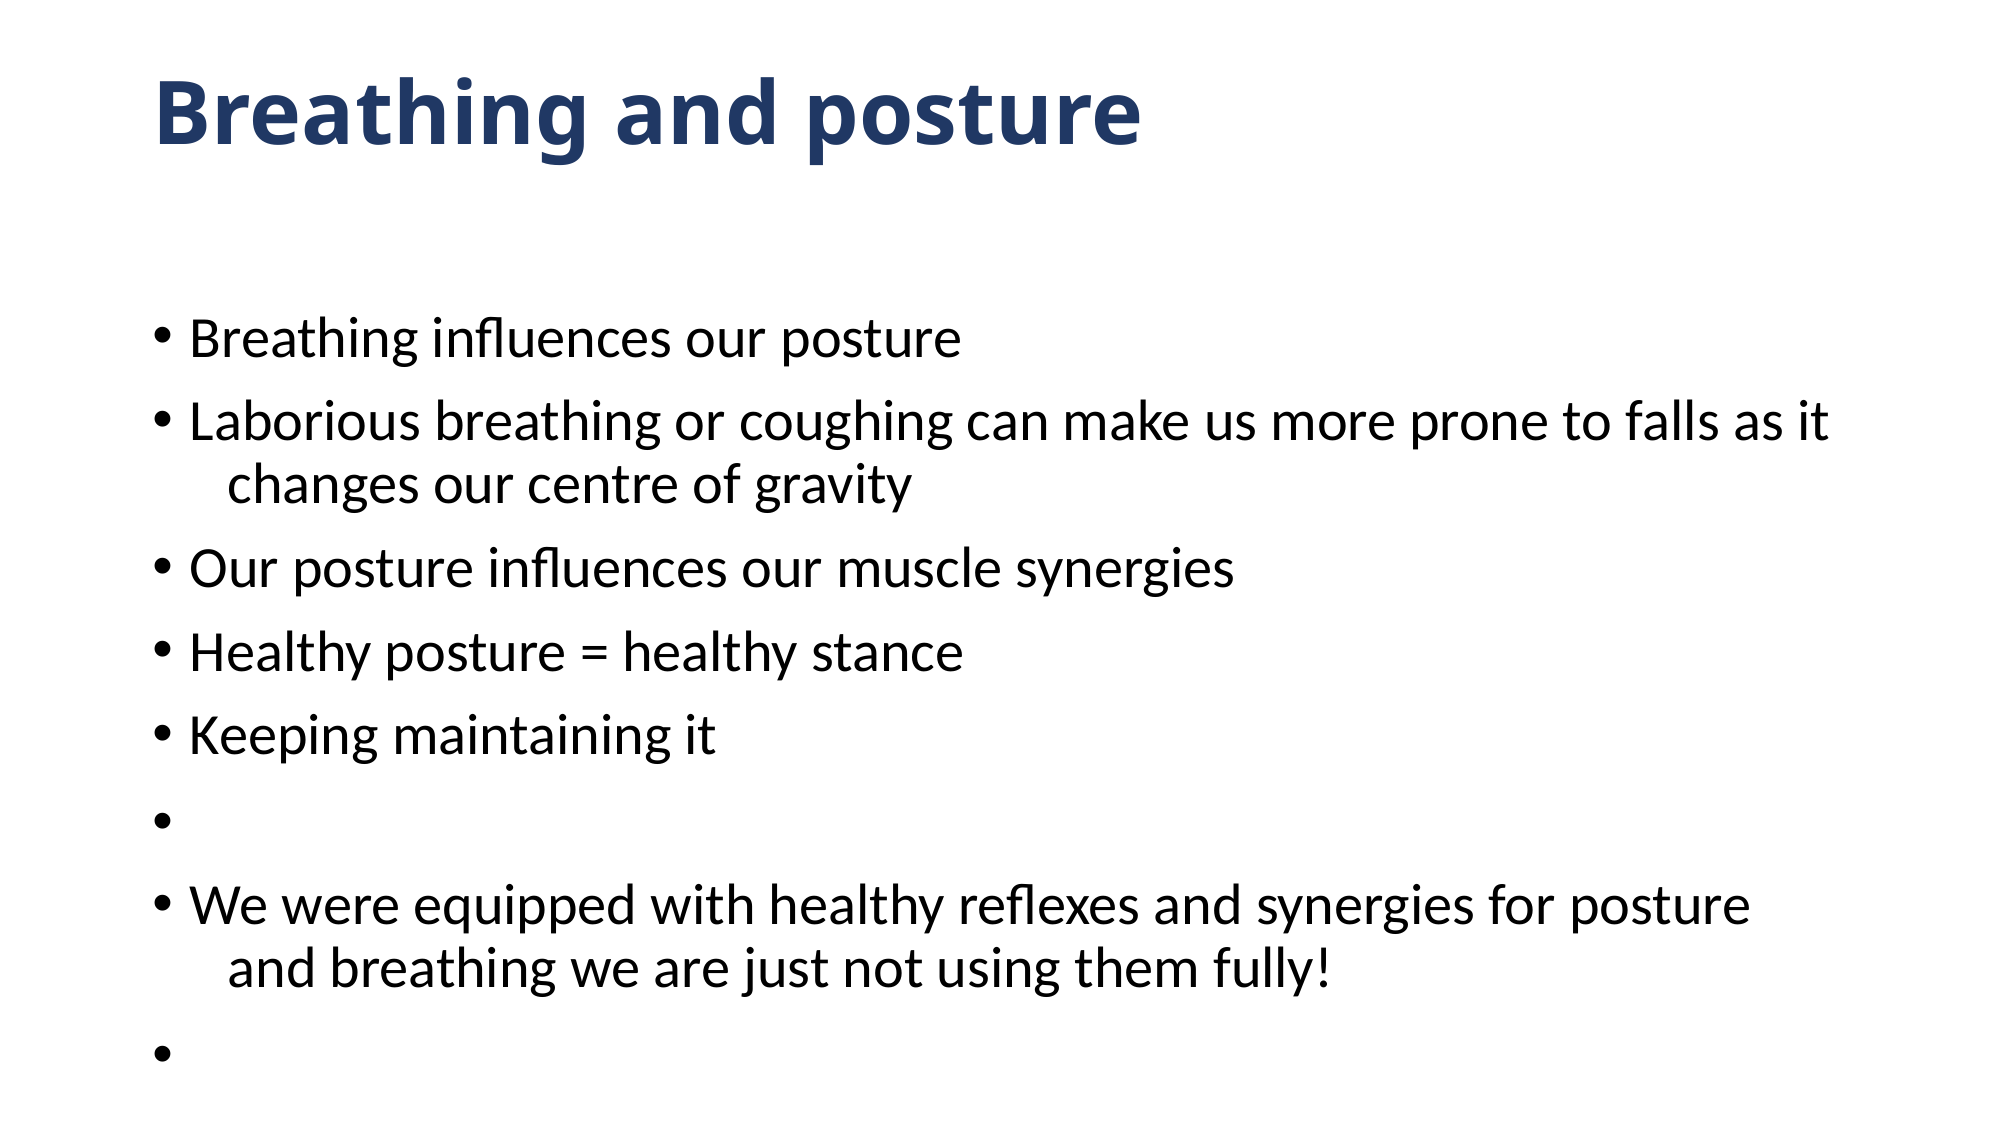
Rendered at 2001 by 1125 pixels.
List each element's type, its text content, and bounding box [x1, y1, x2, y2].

list Breathing influences our posture Laborious breathing or coughing can make us more prone to falls as it changes our centre of gravity Our posture influences our muscle synergies Healthy posture = healthy stance Keeping maintaining it We were equipped with healthy reflexes and synergies for posture and breathing we are just not using them fully! [137, 299, 1863, 1014]
title Breathing and posture [137, 59, 1863, 278]
